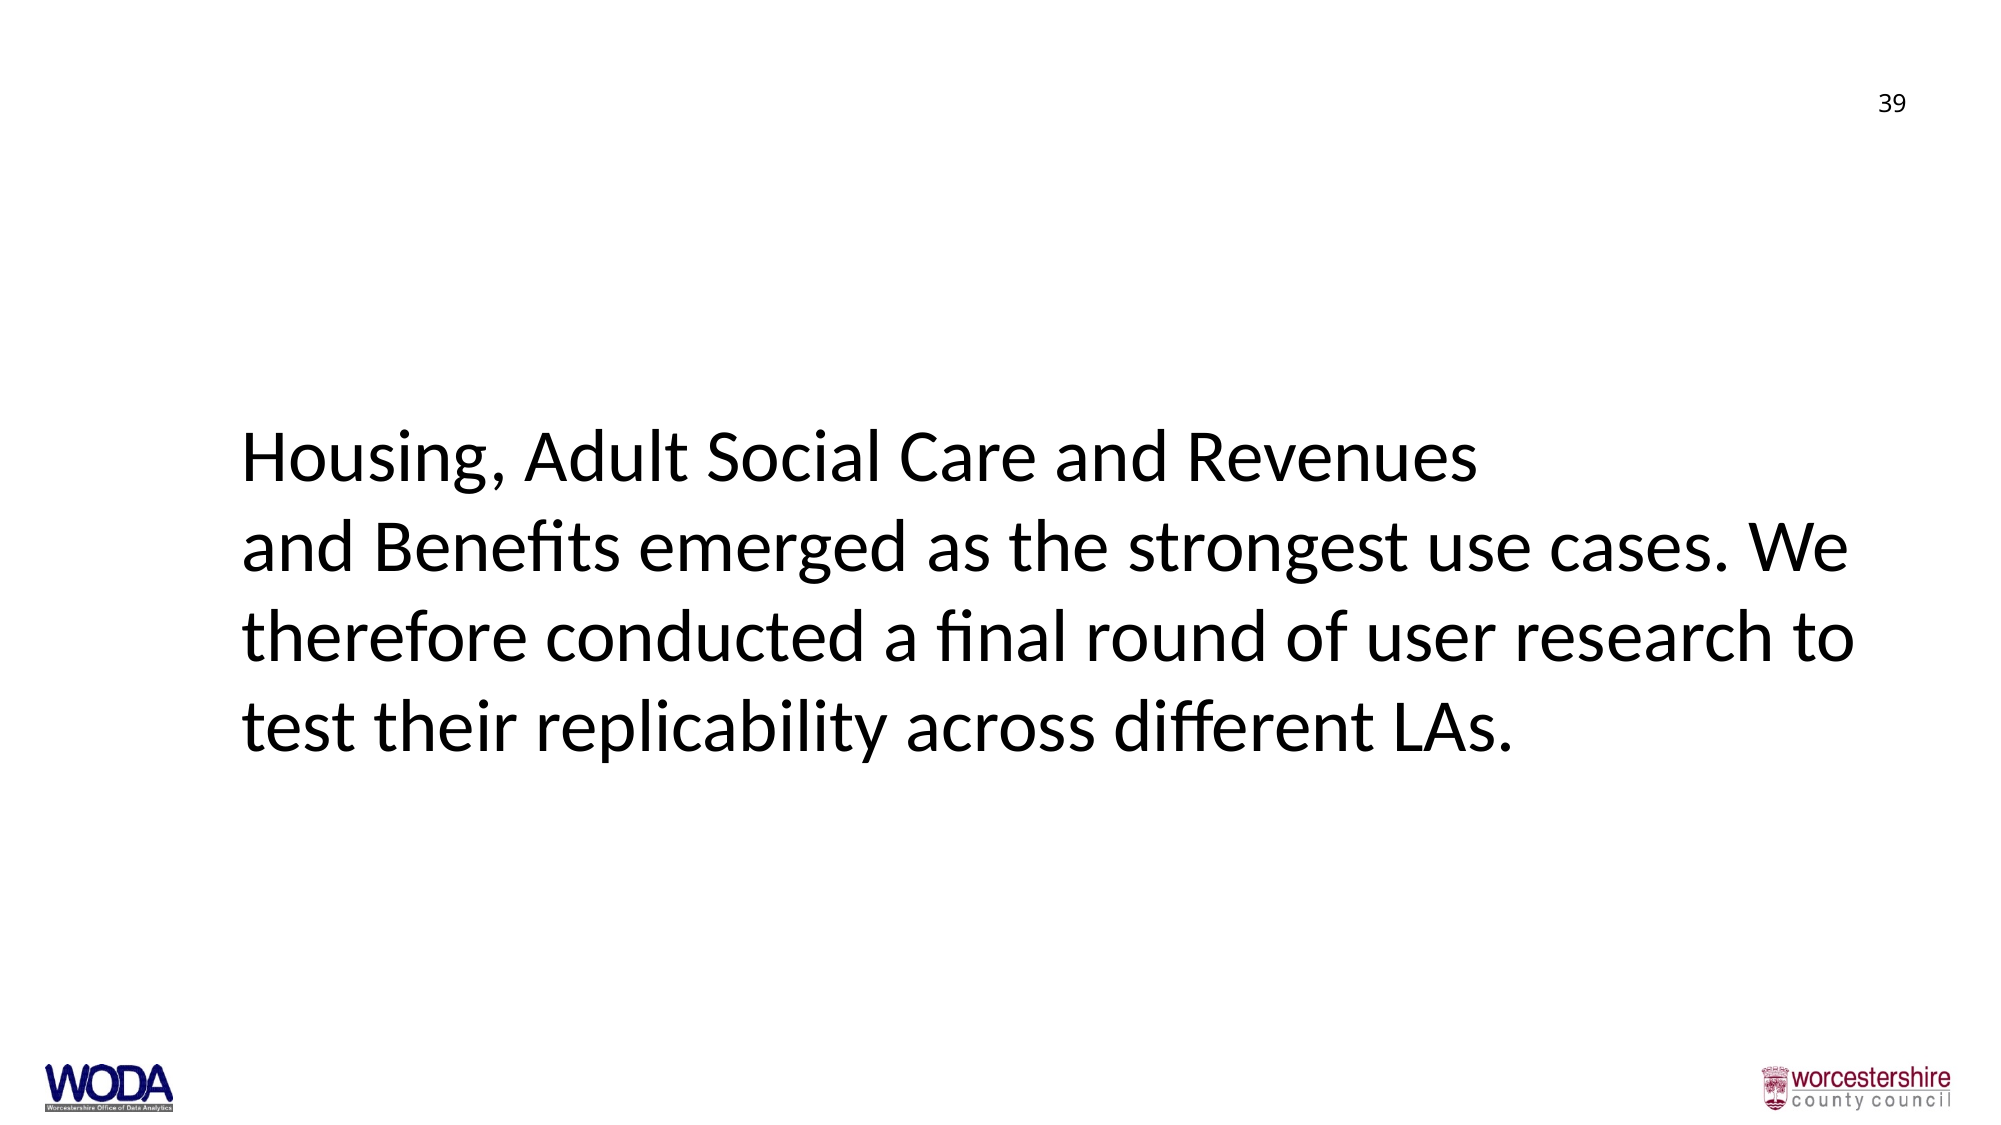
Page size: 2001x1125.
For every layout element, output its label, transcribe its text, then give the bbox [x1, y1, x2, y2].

picture [45, 1064, 173, 1112]
slide_number <number> [1850, 87, 1907, 148]
text_box Housing, Adult Social Care and Revenues and Benefits emerged as the strongest use cases. We therefore conducted a final round of user research to test their replicability across different LAs. [226, 399, 1879, 778]
picture [1749, 1055, 1971, 1121]
